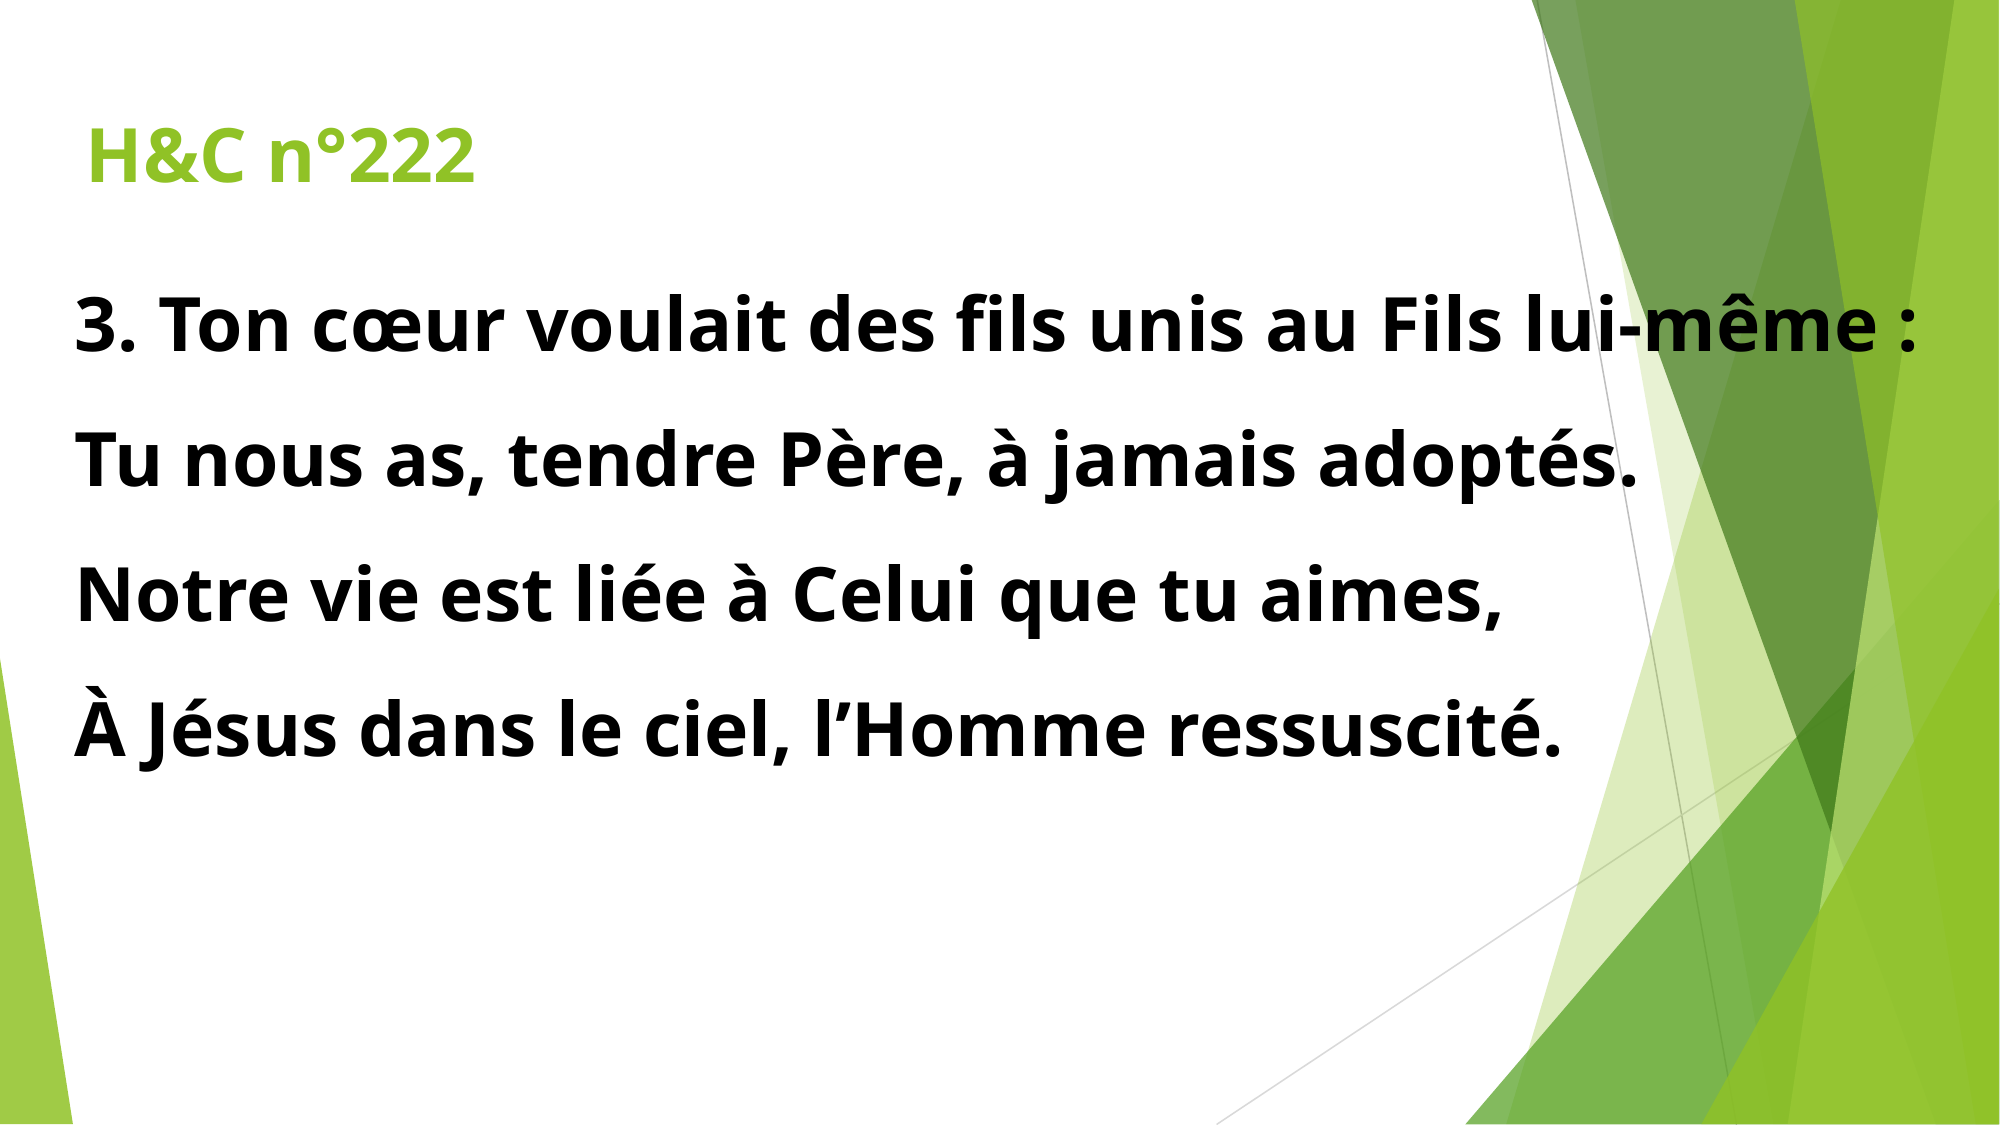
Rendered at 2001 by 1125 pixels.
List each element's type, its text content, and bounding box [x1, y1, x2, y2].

text_box H&C n°222 [70, 99, 1522, 224]
text_box 3. Ton cœur voulait des fils unis au Fils lui-même : Tu nous as, tendre Père, à jamais adoptés. Notre vie est liée à Celui que tu aimes, À Jésus dans le ciel, l’Homme ressuscité. [59, 224, 1997, 1063]
